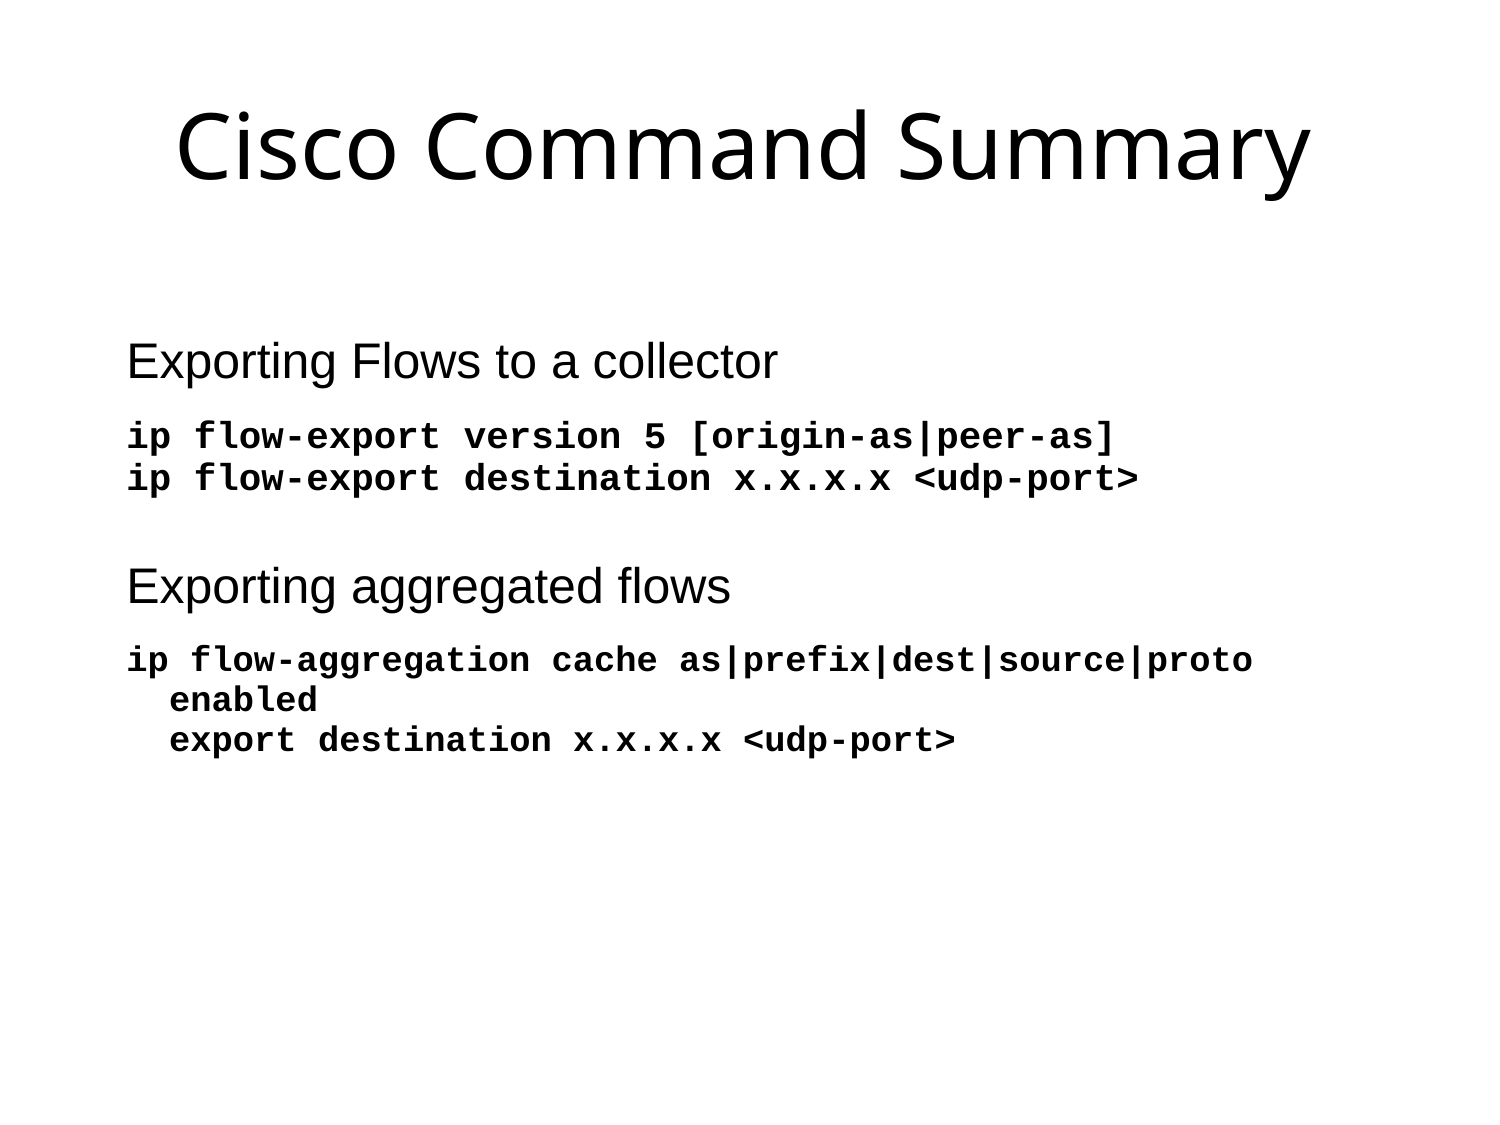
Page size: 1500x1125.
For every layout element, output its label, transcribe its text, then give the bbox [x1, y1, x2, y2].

list Exporting Flows to a collector ip flow-export version 5 [origin-as|peer-as] ip flow-export destination x.x.x.x <udp-port> Exporting aggregated flows ip flow-aggregation cache as|prefix|dest|source|proto enabled export destination x.x.x.x <udp-port> [112, 324, 1388, 1011]
title Cisco Command Summary [112, 62, 1388, 226]
